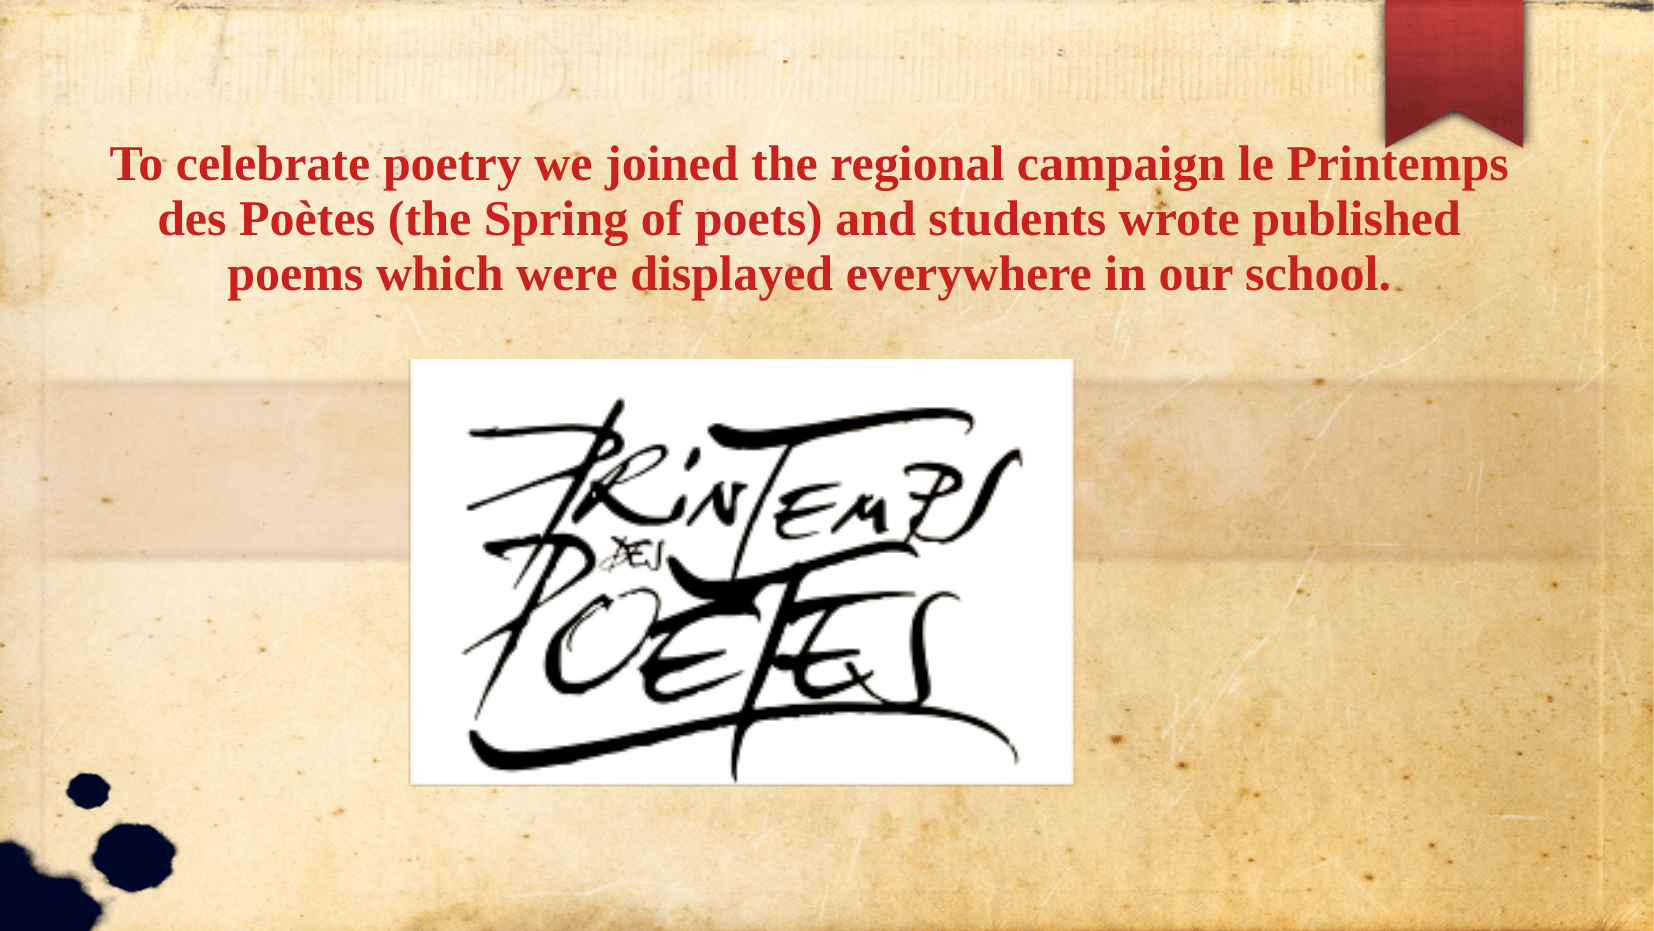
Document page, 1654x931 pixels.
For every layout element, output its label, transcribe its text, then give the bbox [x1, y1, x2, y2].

picture [0, 0, 1654, 931]
list To celebrate poetry we joined the regional campaign le Printemps des Poètes (the Spring of poets) and students wrote published poems which were displayed everywhere in our school. [30, 135, 1519, 376]
